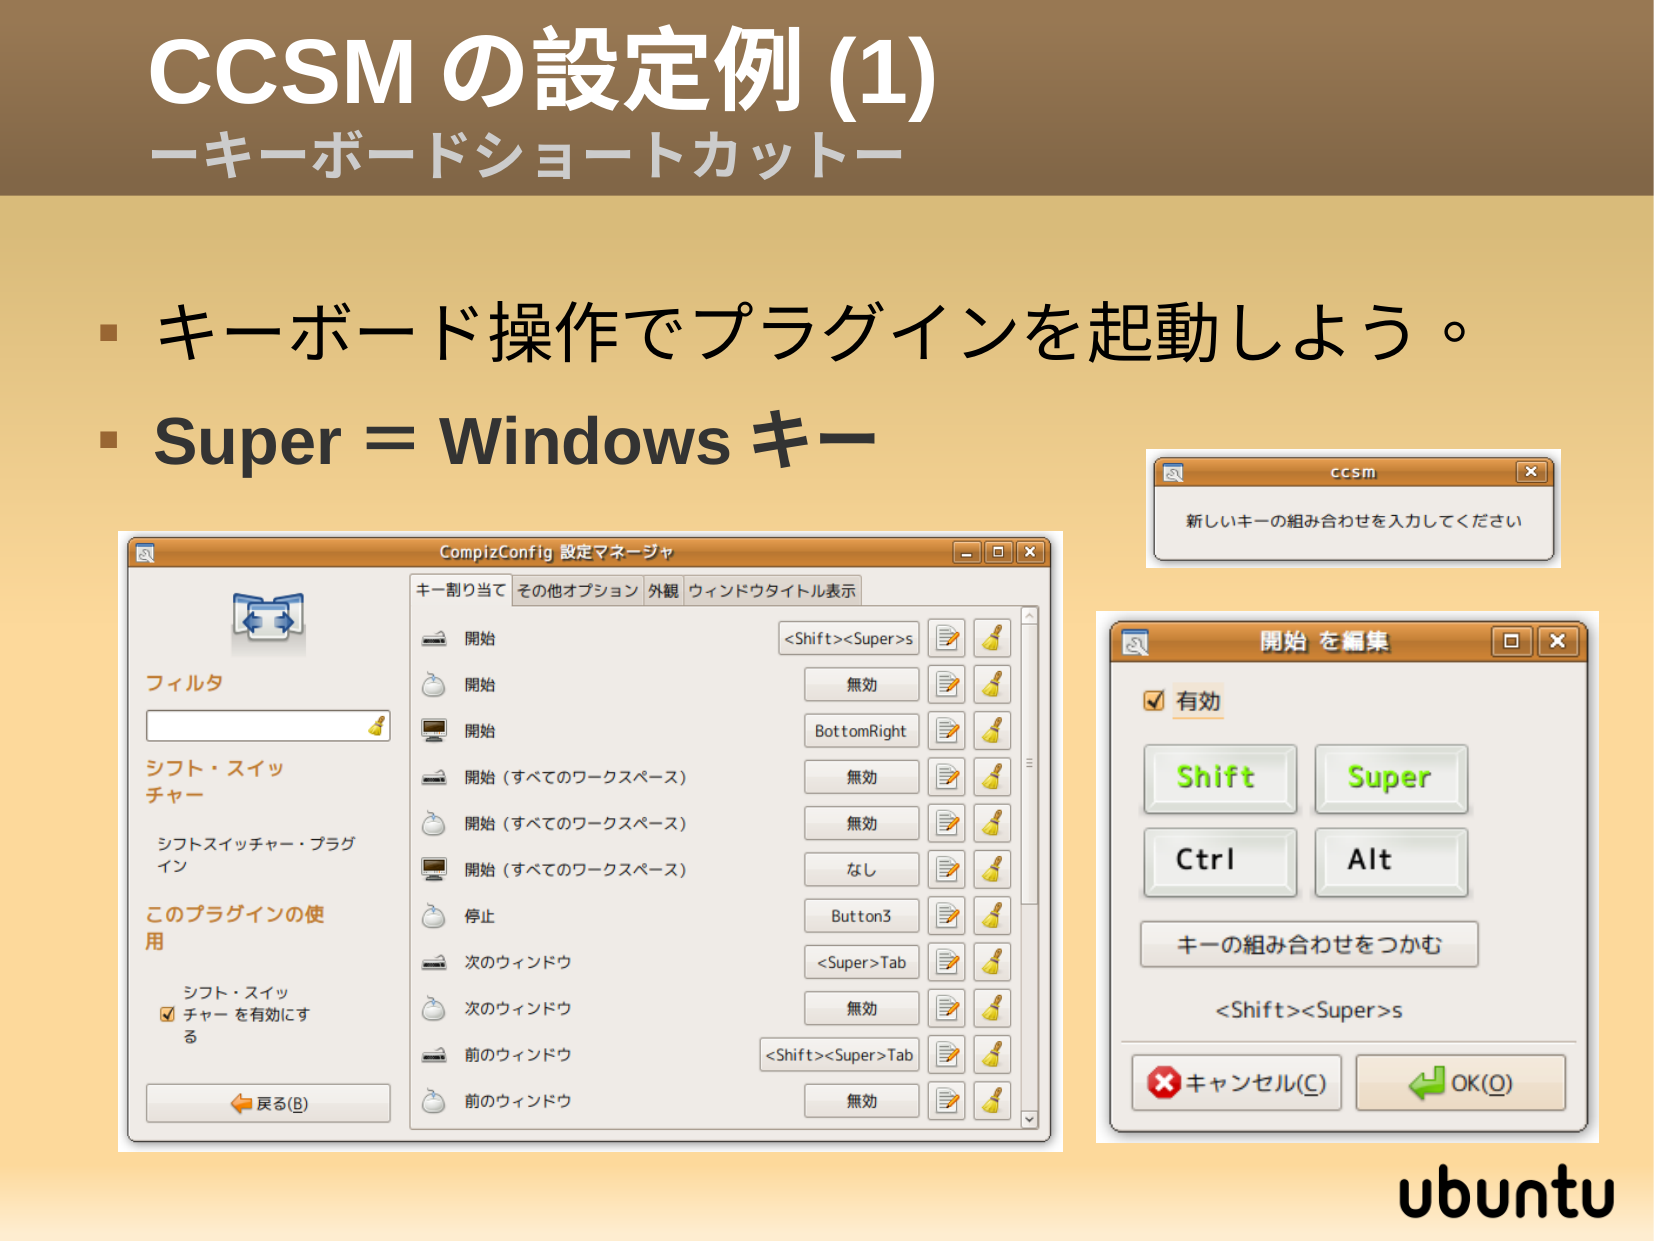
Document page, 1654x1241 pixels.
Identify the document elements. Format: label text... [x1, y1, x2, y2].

picture [0, 0, 1654, 1241]
list キーボード操作でプラグインを起動しよう。 Super＝Windowsキー [82, 295, 1571, 1094]
title CCSMの設定例(1) ーキーボードショートカットー [76, 0, 1566, 208]
